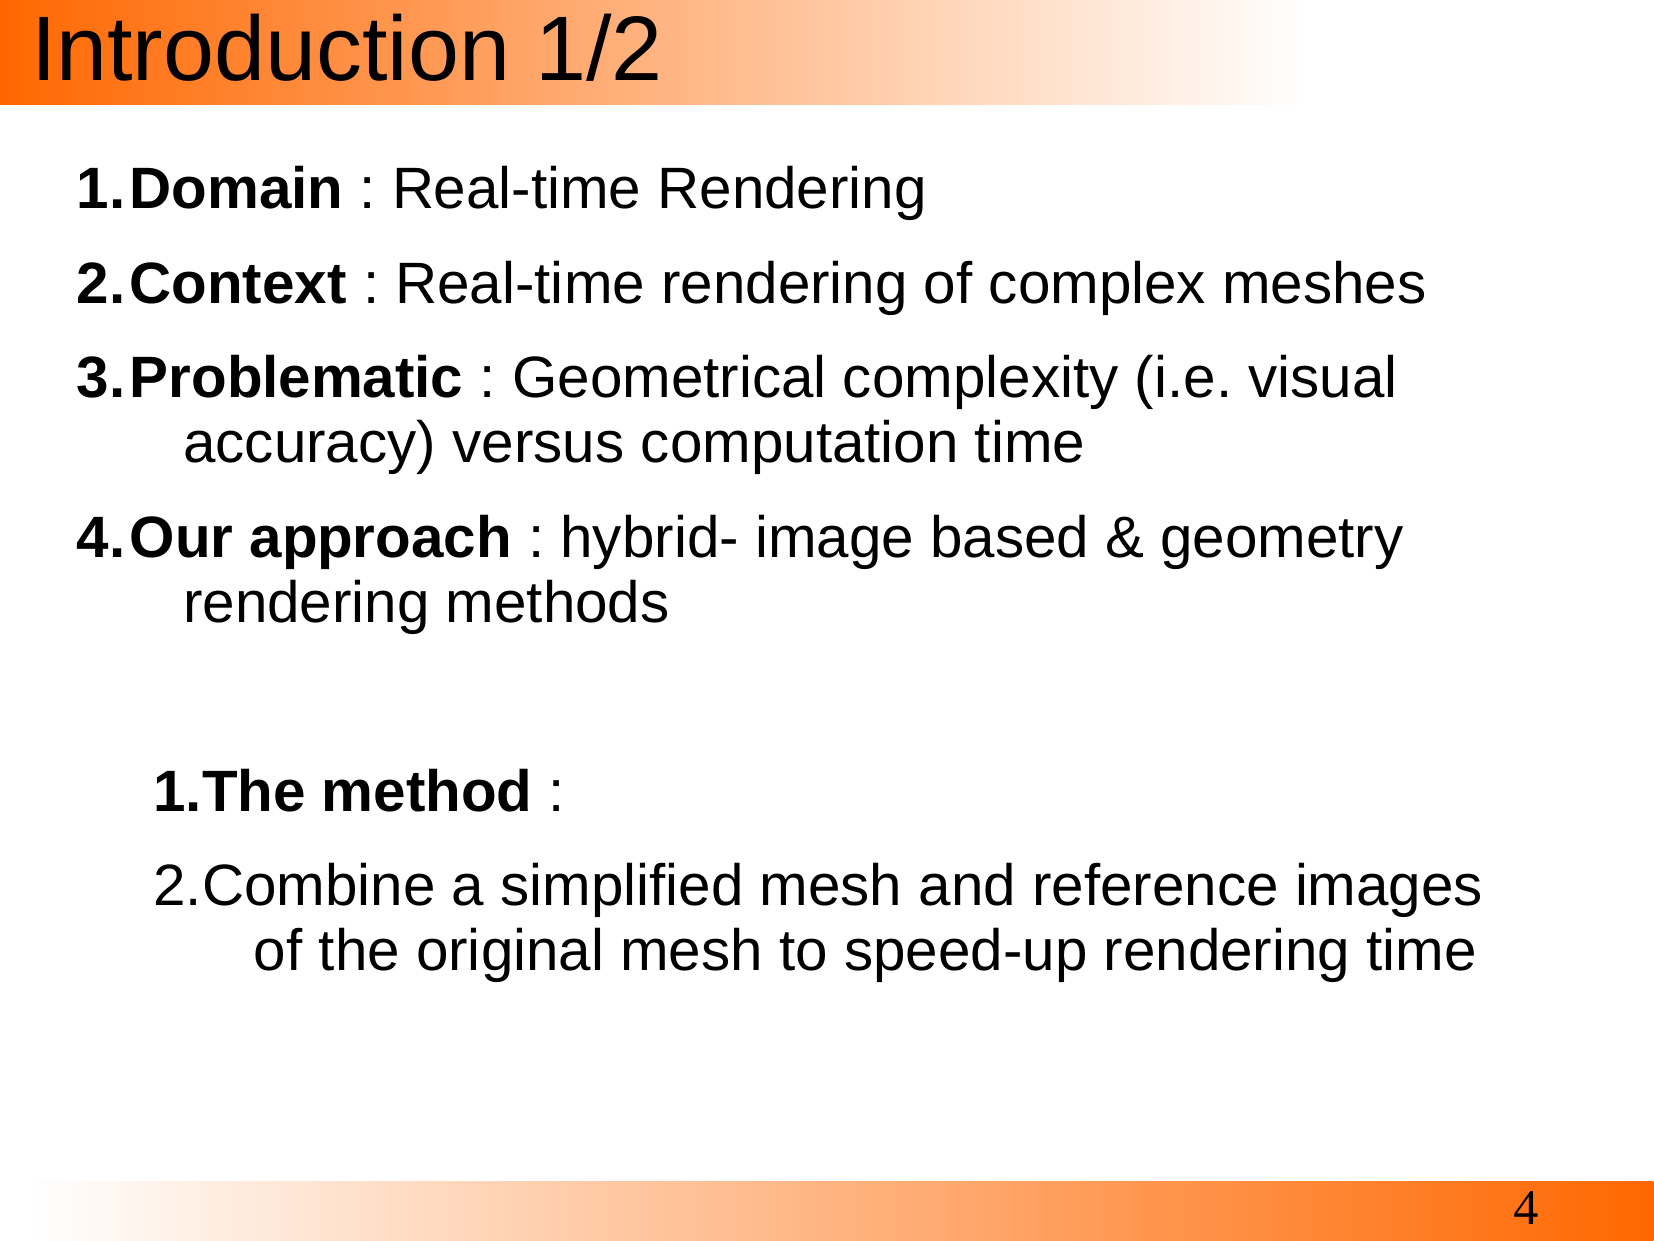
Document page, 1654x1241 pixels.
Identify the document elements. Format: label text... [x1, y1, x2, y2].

list Domain : Real-time Rendering Context : Real-time rendering of complex meshes Problematic : Geometrical complexity (i.e. visual accuracy) versus computation time Our approach : hybrid- image based & geometry rendering methods [41, 155, 1585, 647]
title Introduction 1/2 [31, 0, 1423, 101]
text_box The method : Combine a simplified mesh and reference images of the original mesh to speed-up rendering time [41, 758, 1544, 984]
